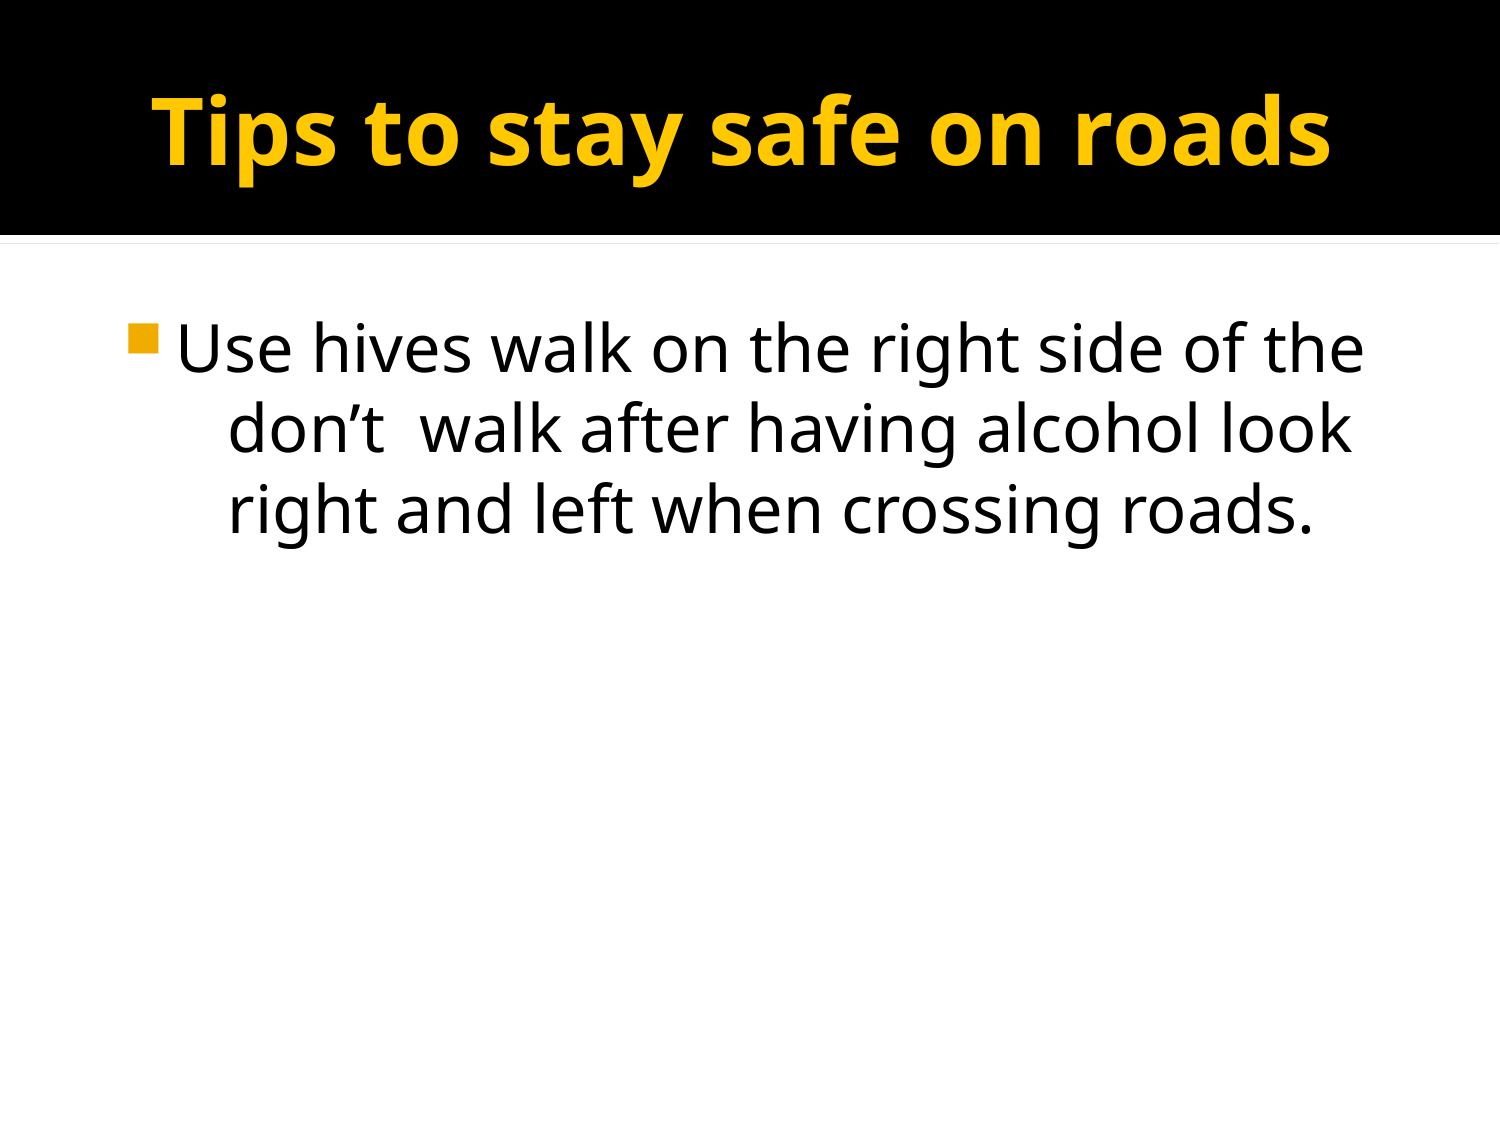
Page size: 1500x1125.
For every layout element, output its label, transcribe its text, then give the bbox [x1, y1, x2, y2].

list Use hives walk on the right side of the don’t walk after having alcohol look right and left when crossing roads. [75, 291, 1426, 1051]
title Tips to stay safe on roads [75, 25, 1426, 232]
